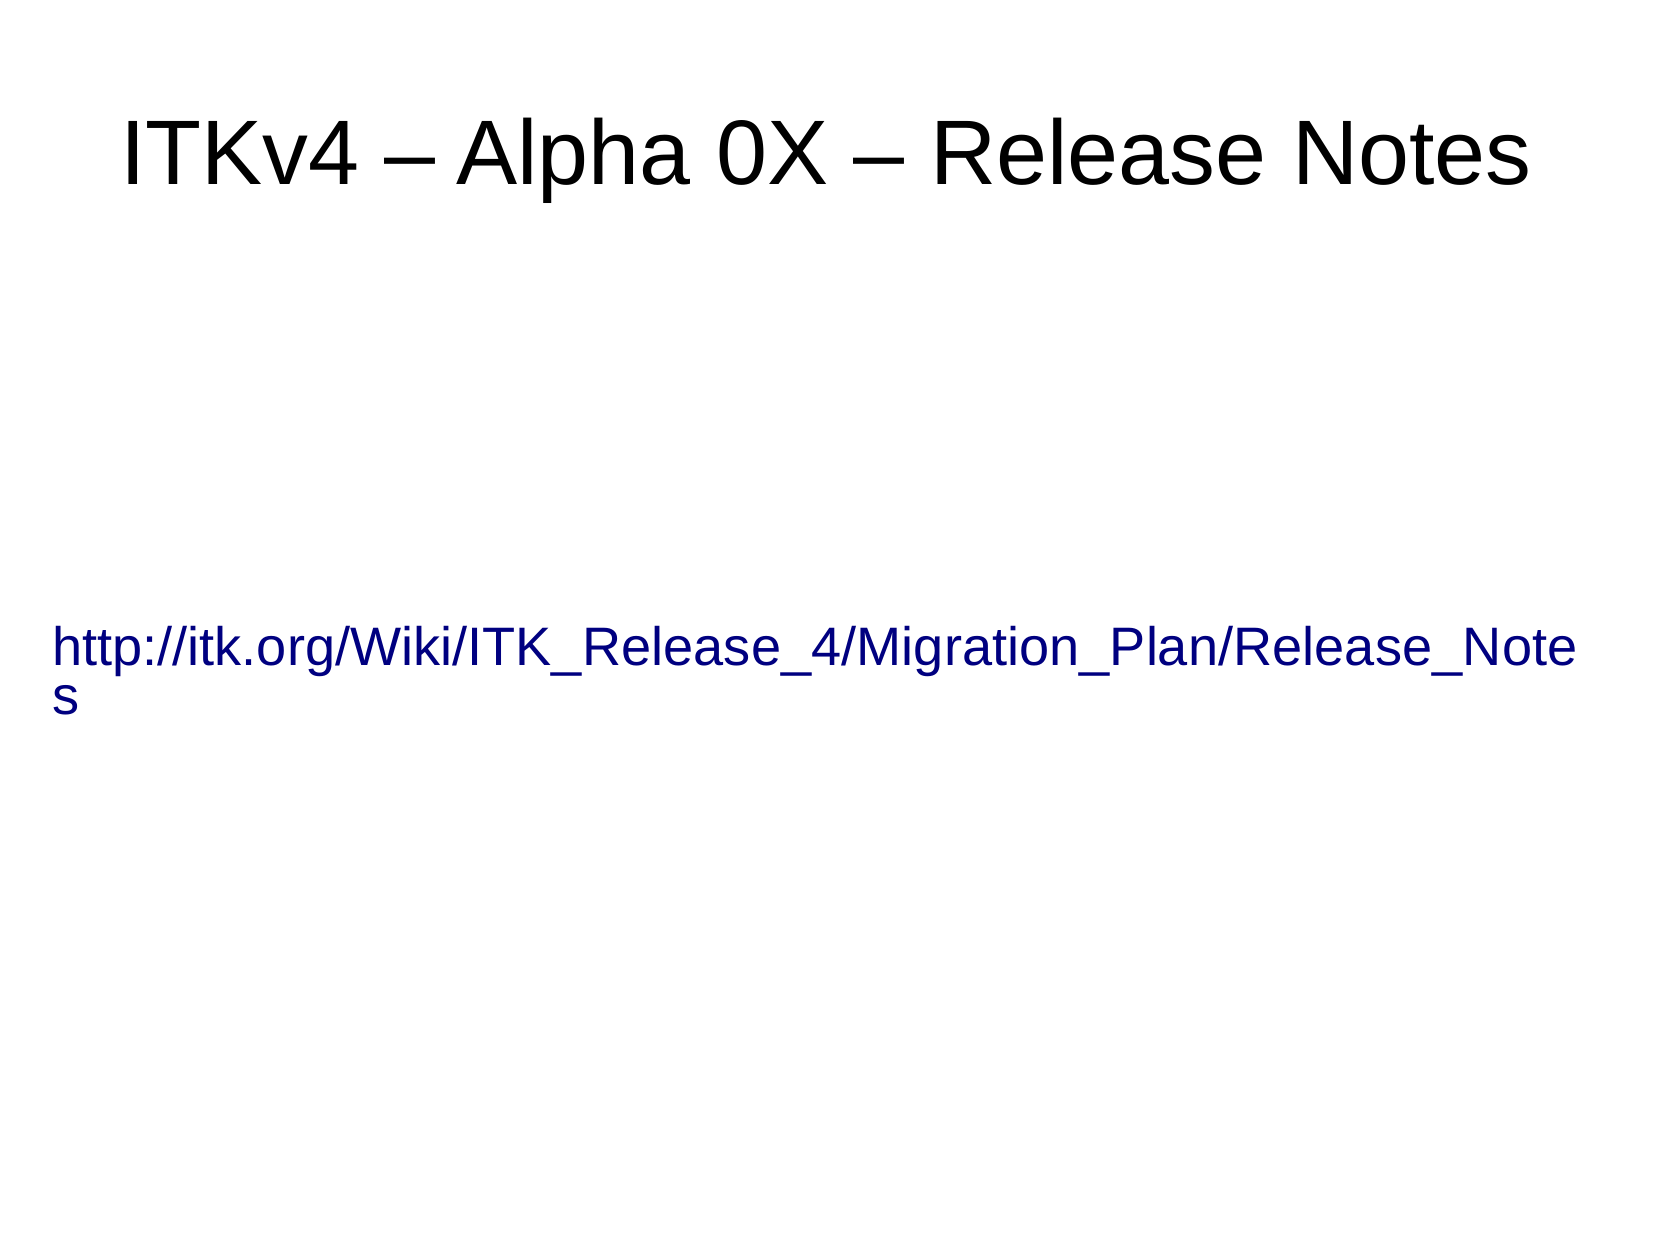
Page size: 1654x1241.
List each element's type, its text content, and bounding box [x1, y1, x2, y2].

title ITKv4 – Alpha 0X – Release Notes [82, 56, 1571, 250]
text_box http://itk.org/Wiki/ITK_Release_4/Migration_Plan/Release_Notes [37, 609, 1613, 818]
